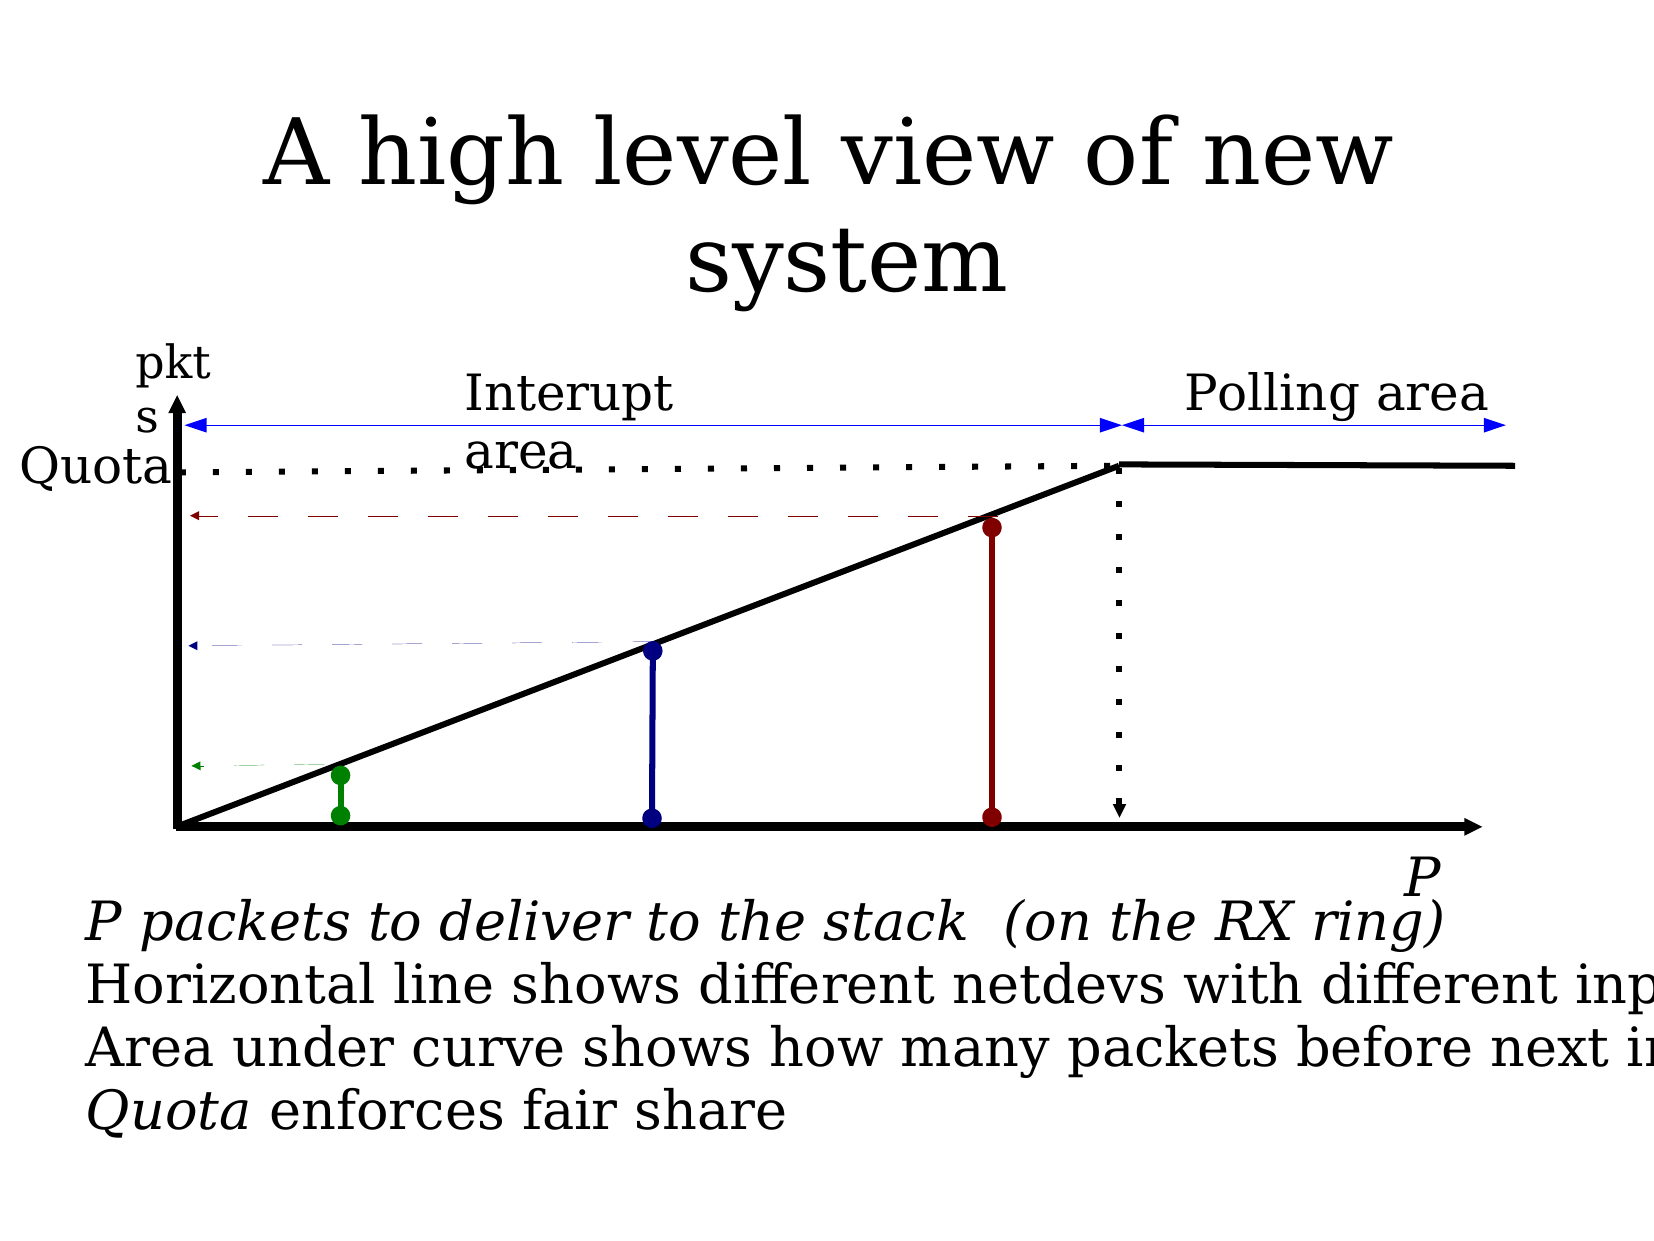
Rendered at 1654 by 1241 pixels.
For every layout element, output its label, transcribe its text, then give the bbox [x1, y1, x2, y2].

text_box Polling area [1184, 363, 1499, 423]
text_box pkts [135, 336, 213, 462]
text_box P [1388, 845, 1457, 890]
text_box Interupt area [464, 363, 739, 425]
text_box Interupt area [464, 426, 739, 481]
text_box Quota [19, 437, 173, 496]
title A high level view of new system [123, 97, 1536, 316]
text_box P packets to deliver to the stack (on the RX ring) Horizontal line shows different netdevs with different input rates Area under curve shows how many packets before next interrupt Quota enforces fair share [85, 890, 1654, 1193]
